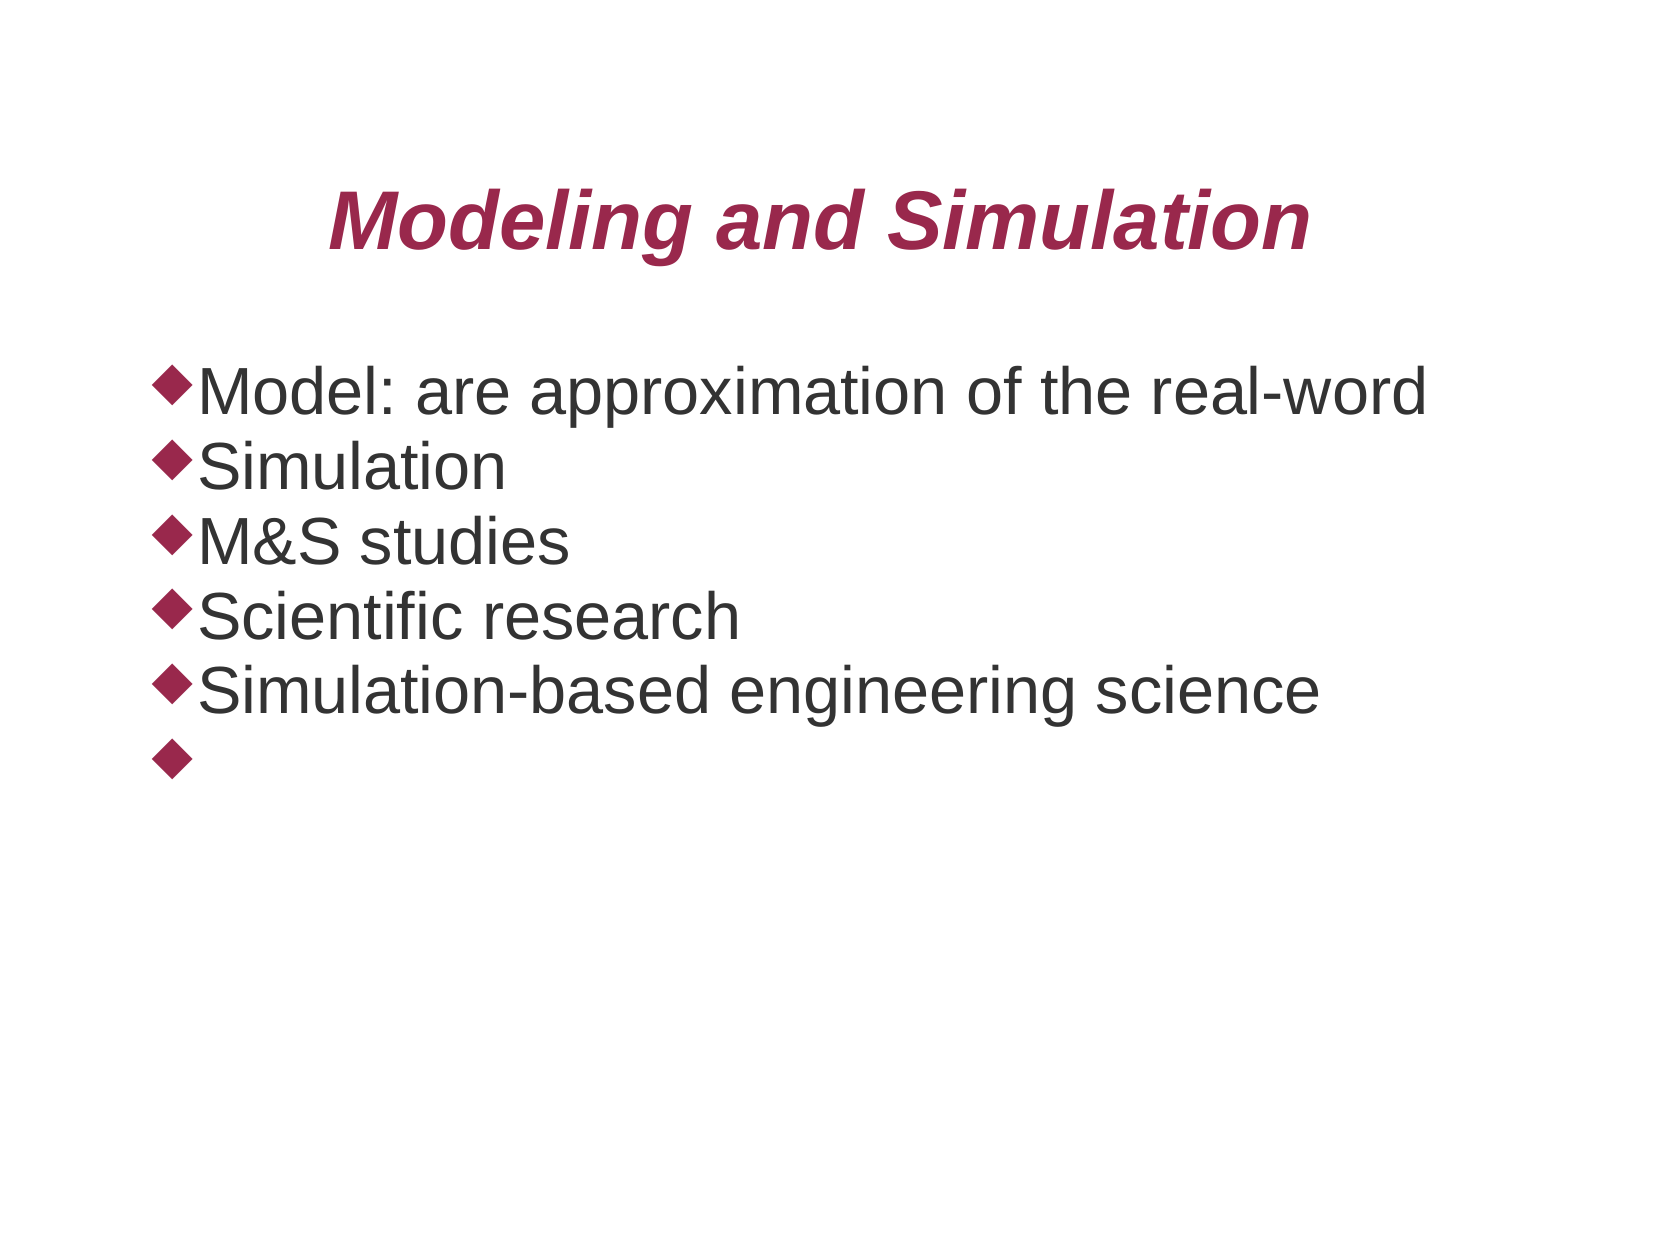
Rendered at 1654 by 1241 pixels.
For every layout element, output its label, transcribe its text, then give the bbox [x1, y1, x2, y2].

title Modeling and Simulation [135, 117, 1506, 325]
list Model: are approximation of the real-word Simulation M&S studies Scientific research Simulation-based engineering science [147, 354, 1506, 1063]
